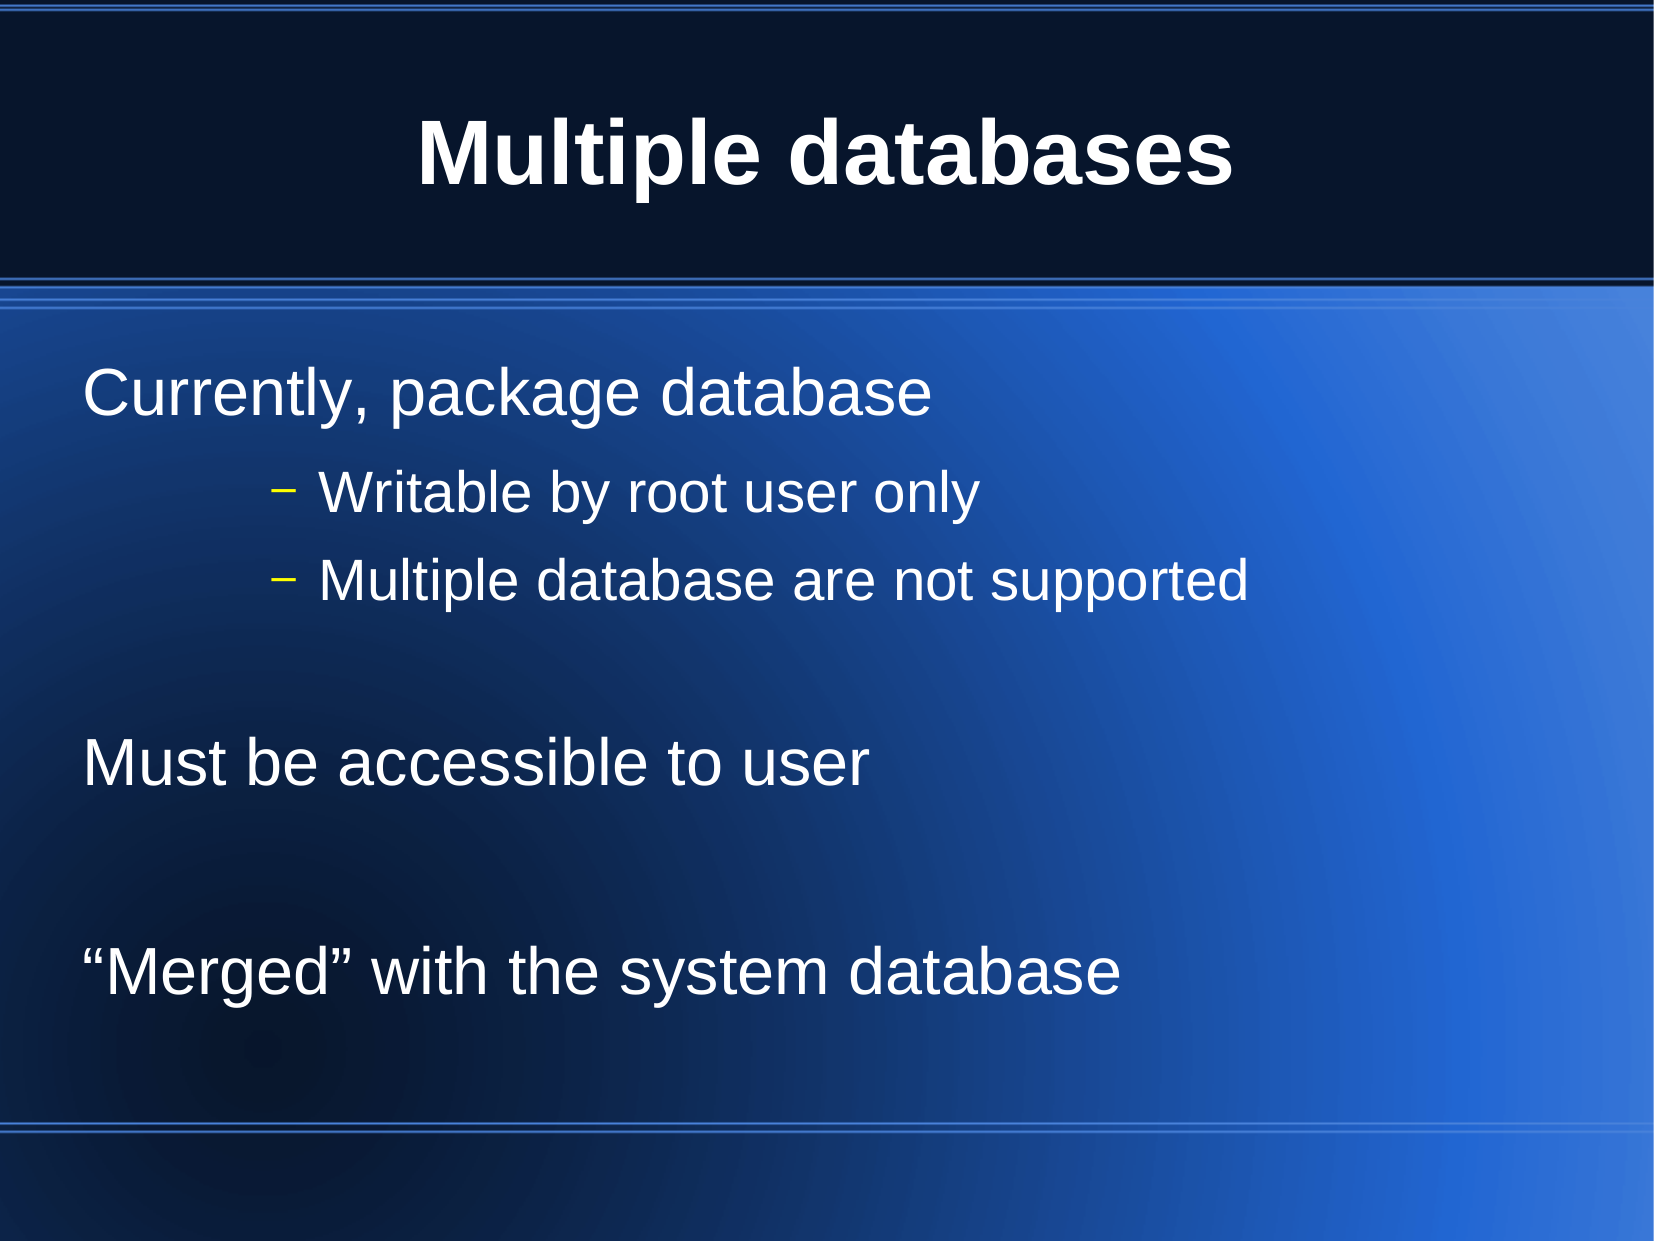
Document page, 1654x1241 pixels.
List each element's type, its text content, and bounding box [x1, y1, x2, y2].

title Multiple databases [82, 56, 1571, 250]
list Currently, package database Writable by root user only Multiple database are not supported Must be accessible to user “Merged” with the system database [82, 355, 1571, 1063]
picture [0, 0, 1654, 1241]
